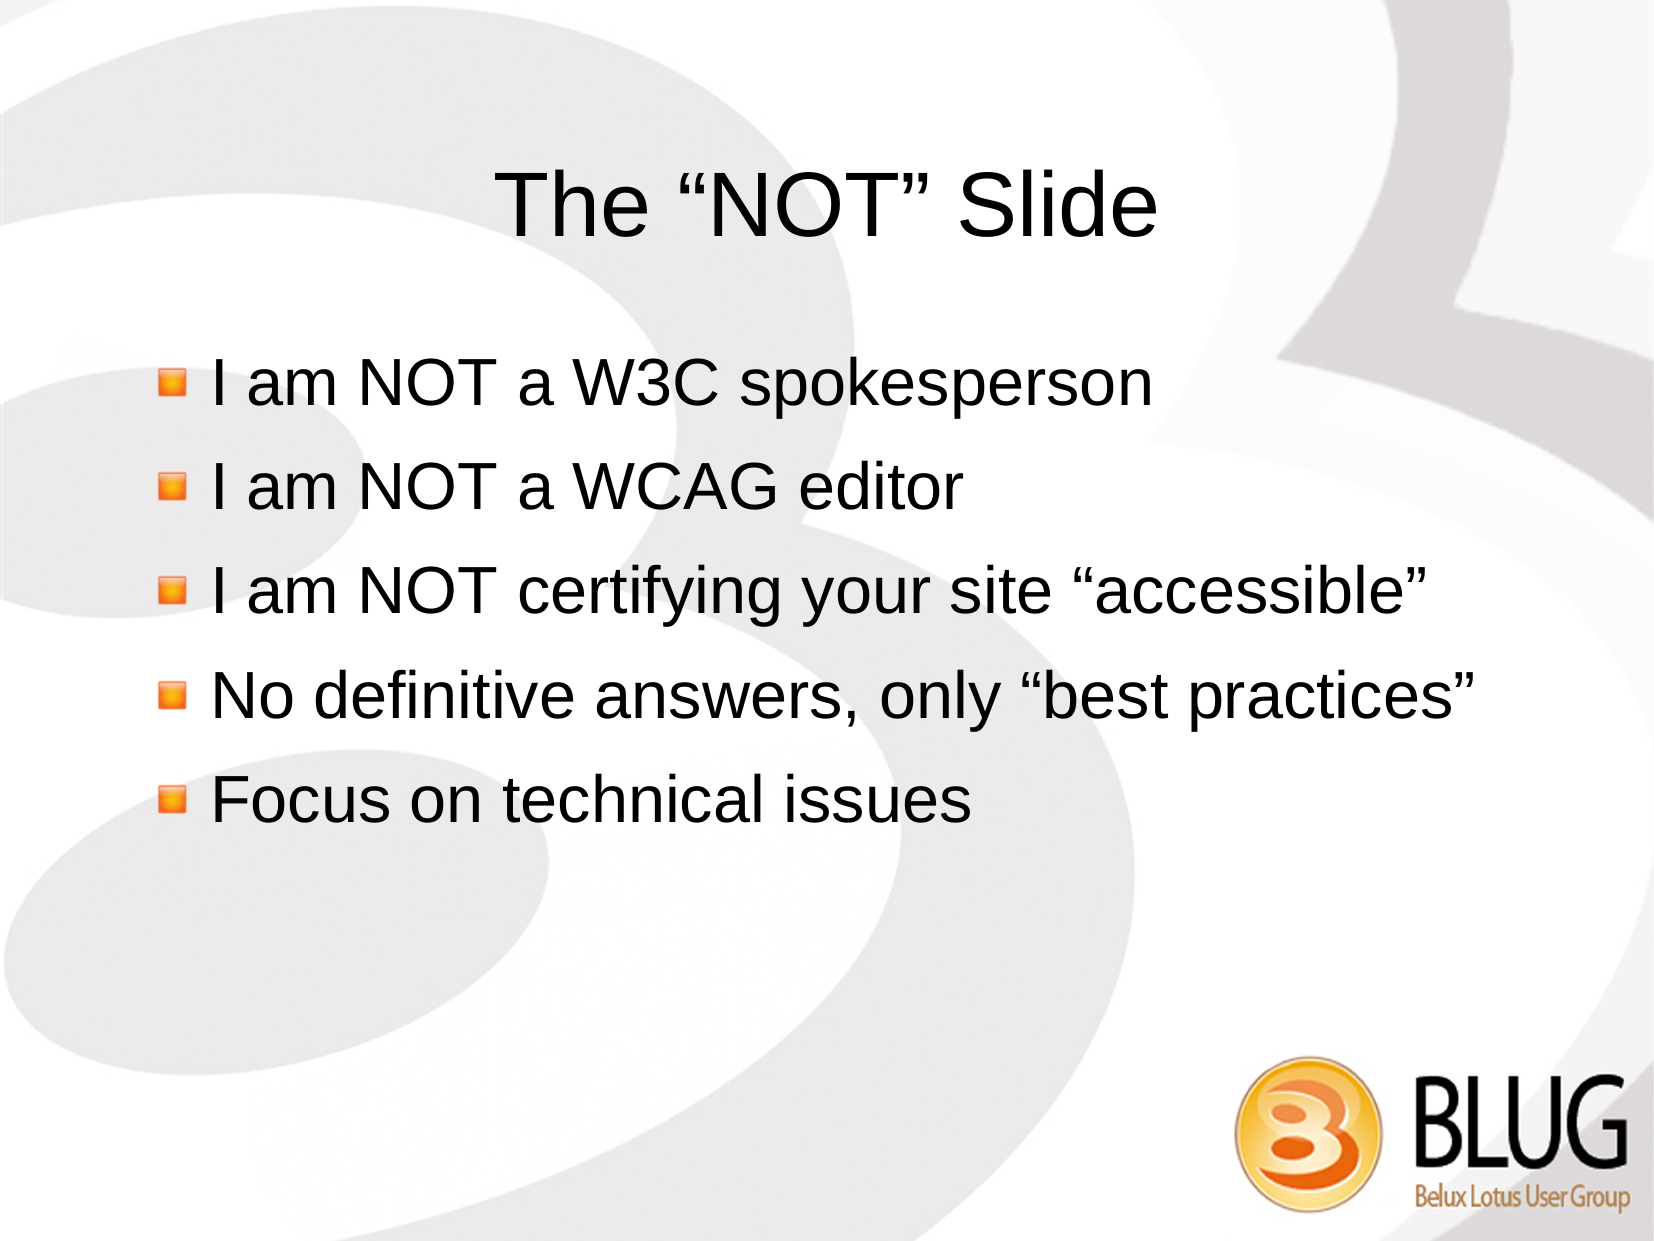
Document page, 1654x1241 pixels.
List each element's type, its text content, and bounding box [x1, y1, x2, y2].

picture [0, 0, 1654, 1241]
list I am NOT a W3C spokesperson I am NOT a WCAG editor I am NOT certifying your site “accessible” No definitive answers, only “best practices” Focus on technical issues [121, 344, 1534, 1126]
title The “NOT” Slide [121, 102, 1534, 310]
